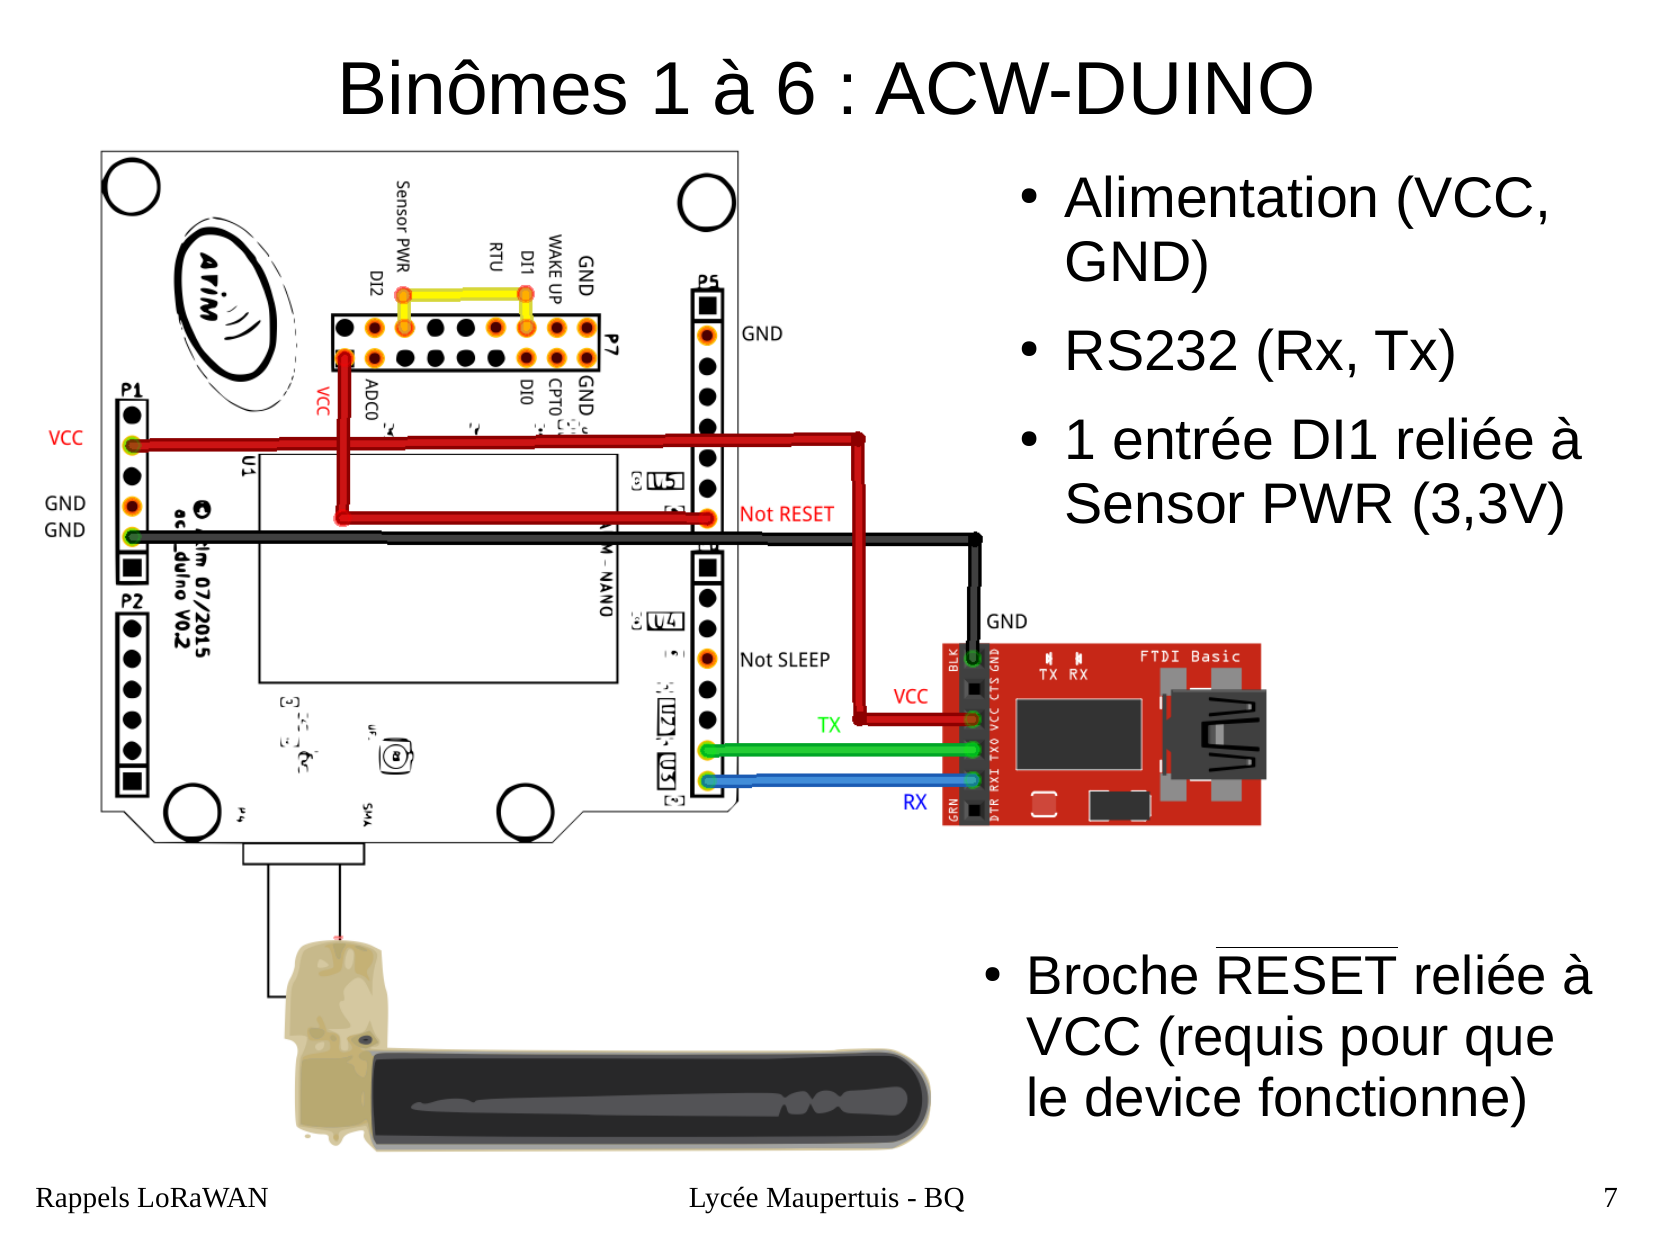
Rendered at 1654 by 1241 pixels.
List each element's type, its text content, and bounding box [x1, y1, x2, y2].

picture [35, 142, 1271, 1158]
title Binômes 1 à 6 : ACW-DUINO [35, 35, 1619, 142]
list Broche RESET reliée à VCC (requis pour que le device fonctionne) [968, 944, 1595, 1182]
list Alimentation (VCC, GND) RS232 (Rx, Tx) 1 entrée DI1 reliée à Sensor PWR (3,3V) [1003, 165, 1630, 544]
